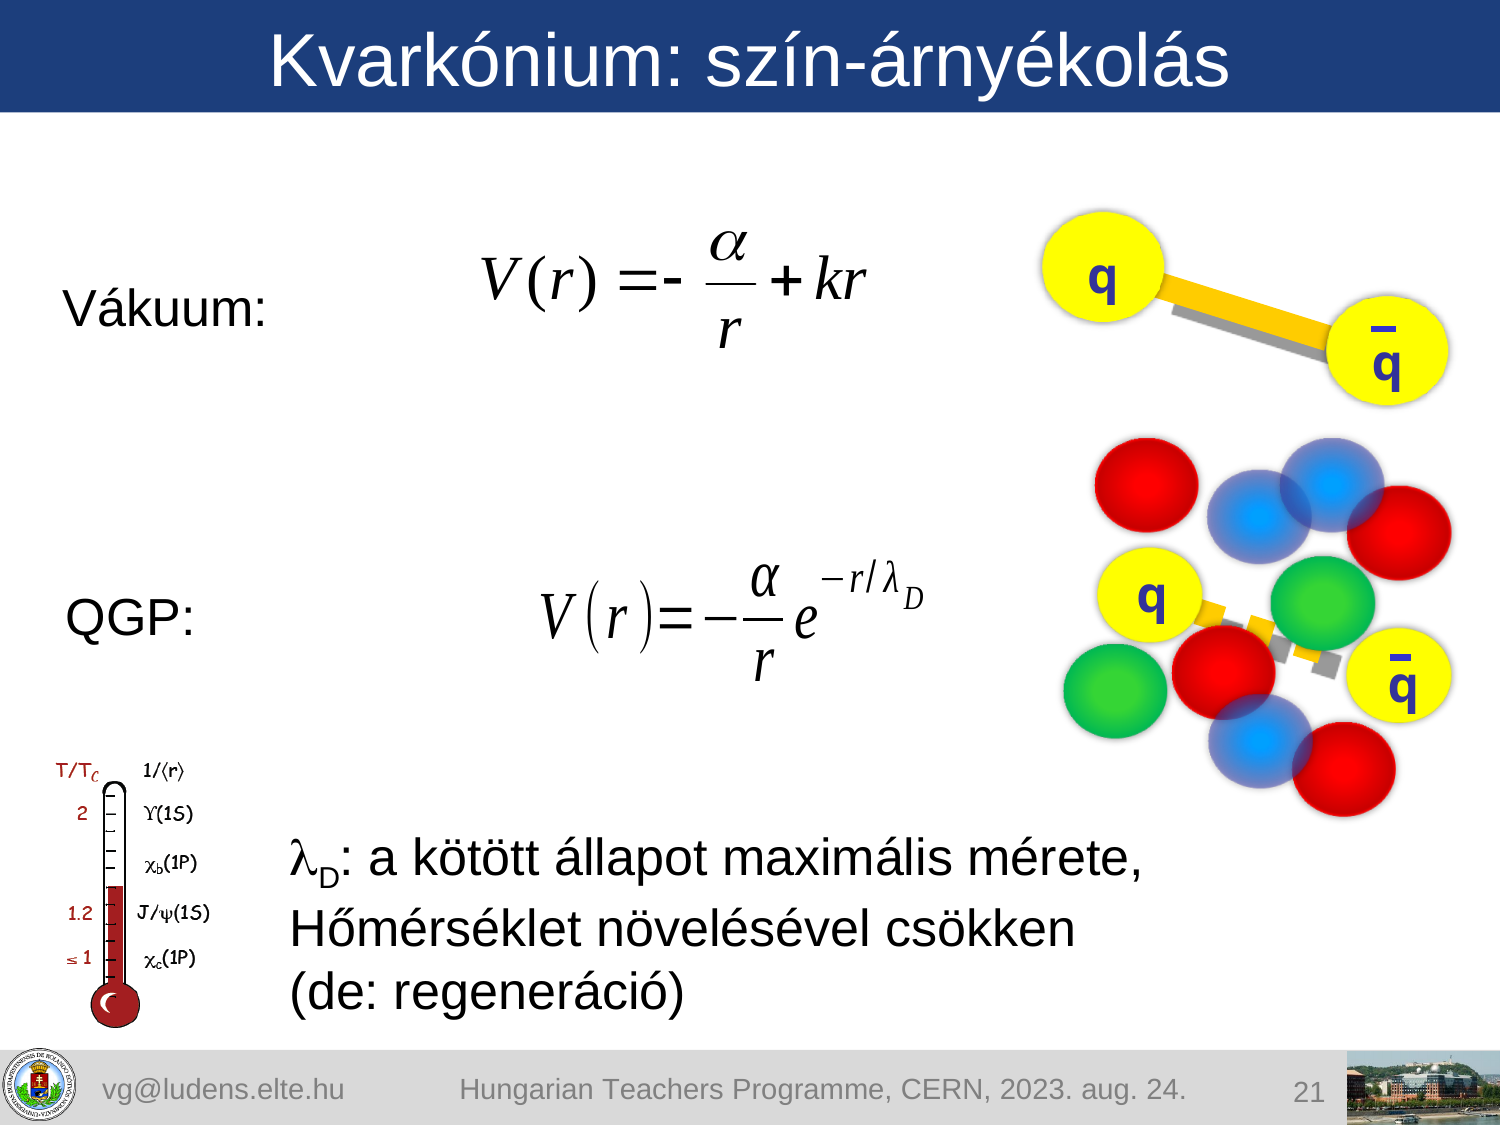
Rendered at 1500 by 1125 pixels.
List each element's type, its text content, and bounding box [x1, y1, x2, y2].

text_box Vákuum: [46, 266, 284, 345]
text_box D: a kötött állapot maximális mérete, Hőmérséklet növelésével csökken (de: regeneráció) [274, 815, 1161, 1028]
title Kvarkónium: szín-árnyékolás [0, 0, 1500, 113]
picture [2, 1048, 76, 1121]
text_box q [1372, 644, 1435, 720]
text_box QGP: [49, 574, 212, 654]
picture [1347, 1051, 1500, 1125]
picture [37, 750, 217, 1038]
picture [1050, 424, 1465, 830]
picture [1028, 199, 1177, 334]
picture [474, 200, 879, 363]
text_box q [1072, 236, 1134, 312]
chart [525, 537, 942, 698]
text_box q [1397, 680, 1408, 697]
picture [1312, 283, 1461, 417]
text_box q [1146, 590, 1157, 607]
text_box q [1121, 555, 1184, 630]
text_box q [1356, 322, 1419, 398]
